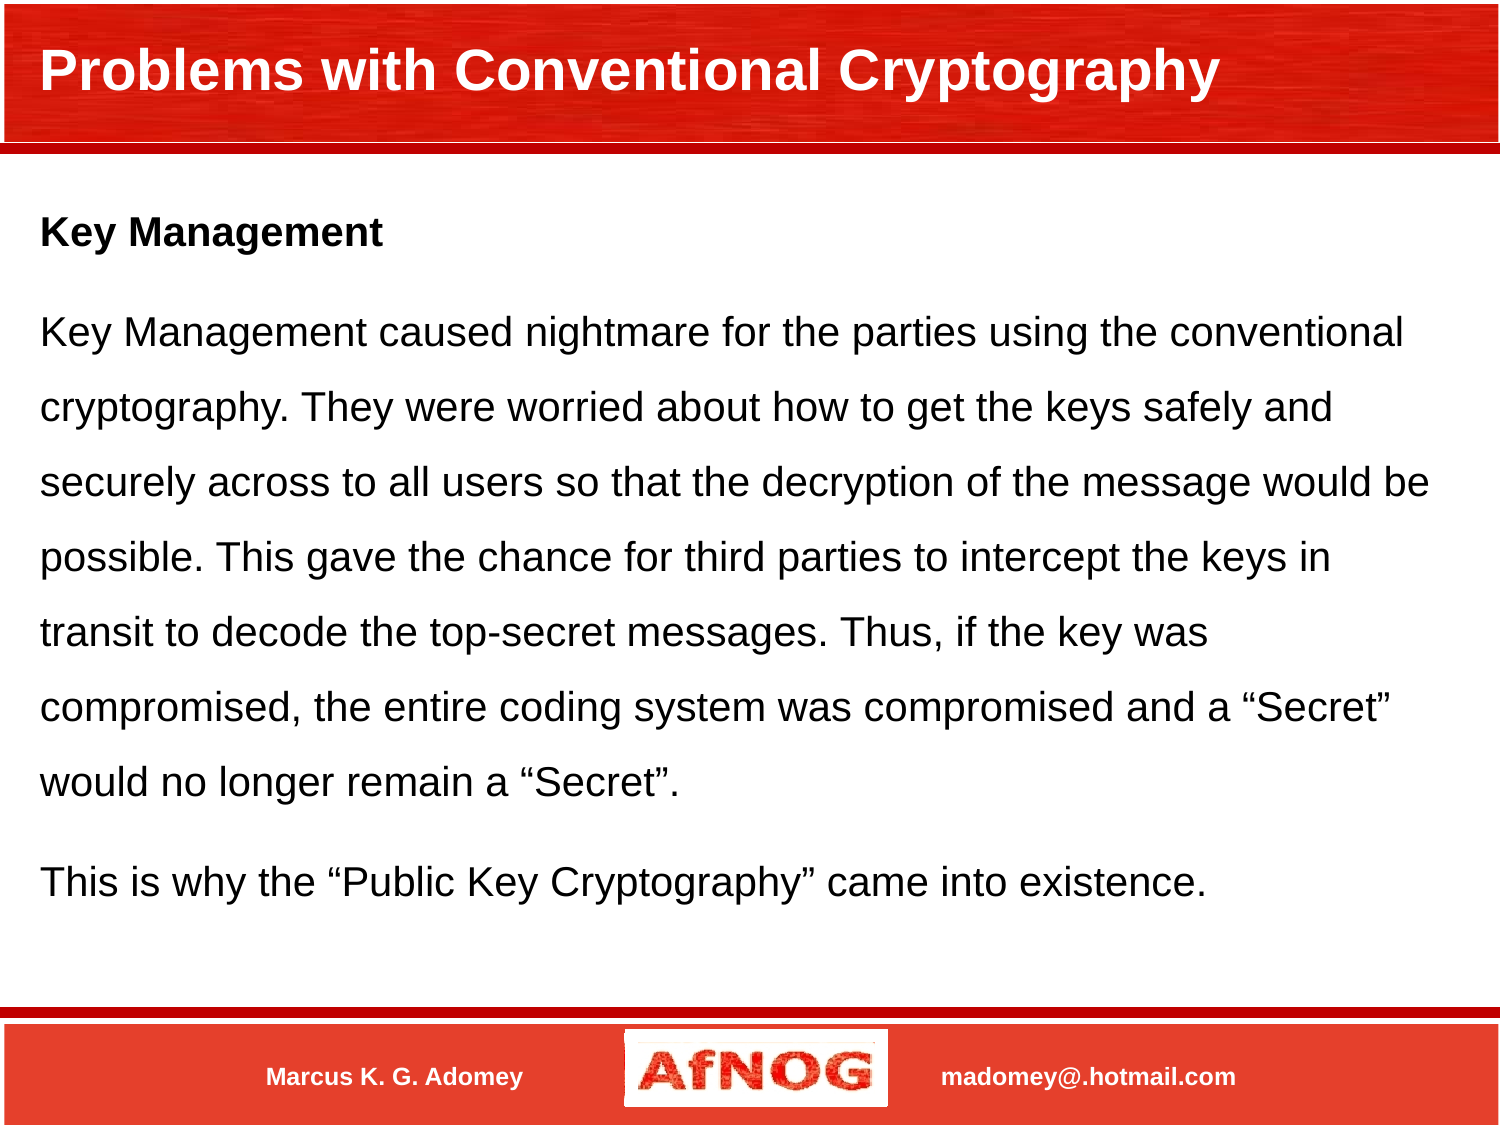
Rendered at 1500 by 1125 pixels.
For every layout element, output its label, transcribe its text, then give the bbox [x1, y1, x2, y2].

text_box Problems with Conventional Cryptography [24, 24, 1313, 111]
text_box Key Management Key Management caused nightmare for the parties using the conventional cryptography. They were worried about how to get the keys safely and securely across to all users so that the decryption of the message would be possible. This gave the chance for third parties to intercept the keys in transit to decode the top-secret messages. Thus, if the key was compromised, the entire coding system was compromised and a “Secret” would no longer remain a “Secret”. This is why the “Public Key Cryptography” came into existence. [24, 172, 1449, 911]
